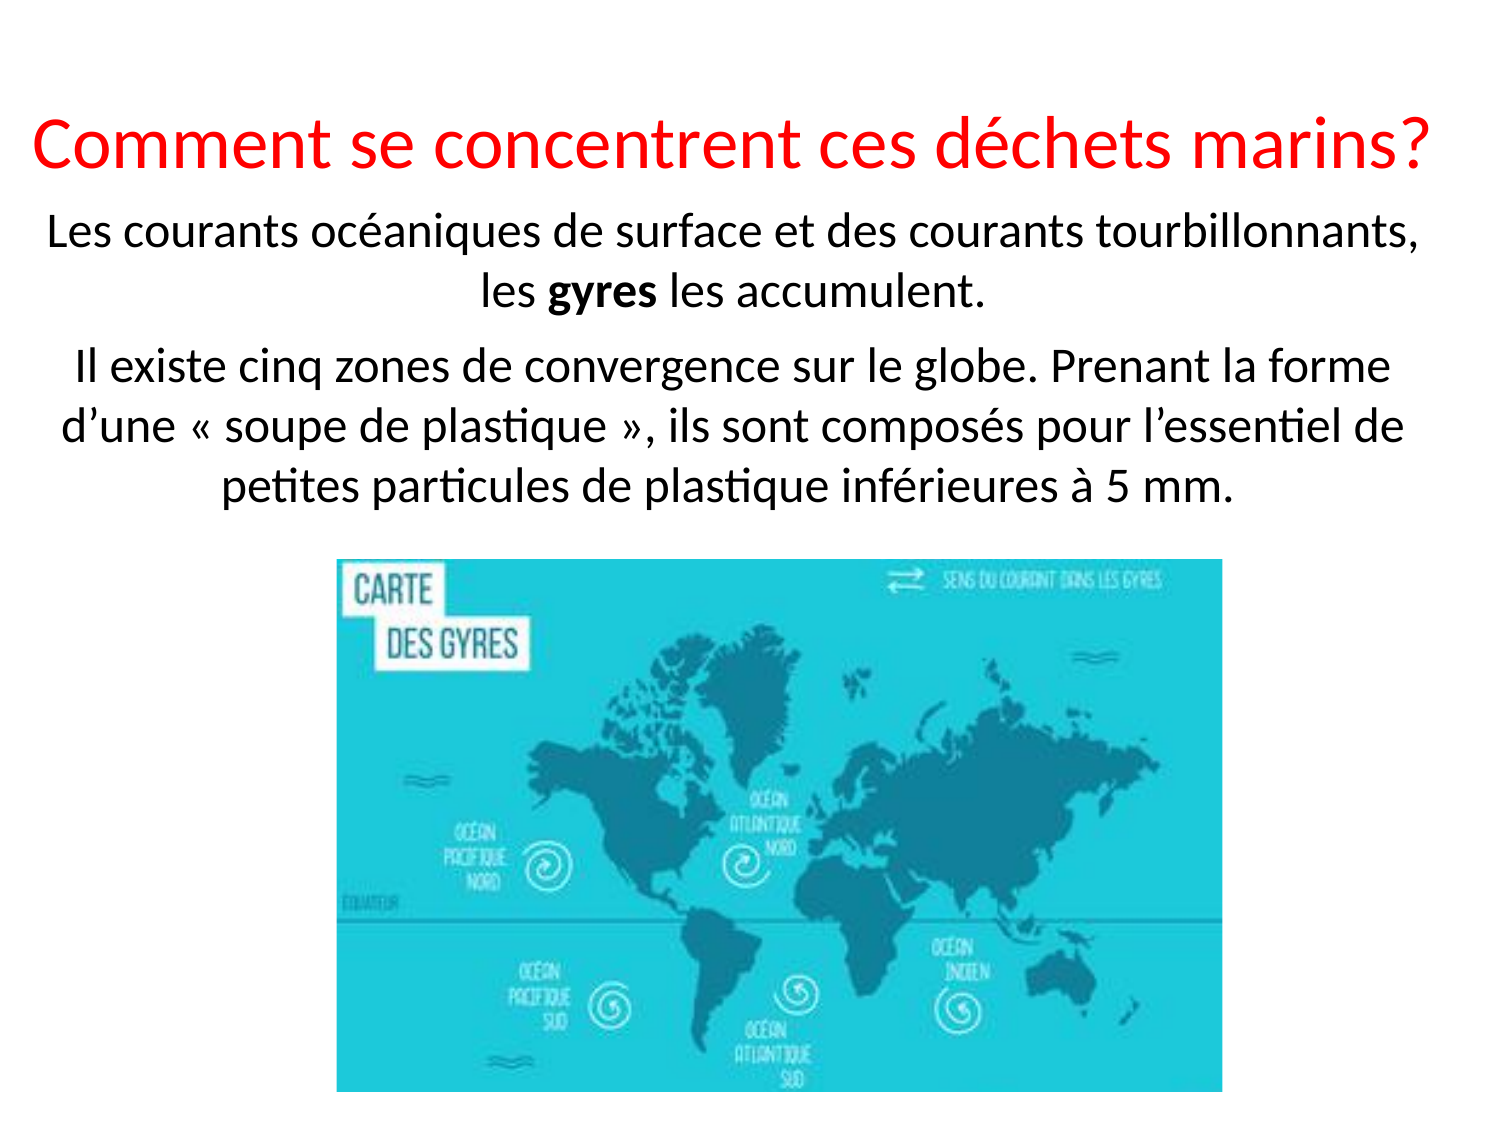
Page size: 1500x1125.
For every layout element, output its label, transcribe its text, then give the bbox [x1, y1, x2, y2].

picture [336, 559, 1223, 1092]
text_box Comment se concentrent ces déchets marins? Les courants océaniques de surface et des courants tourbillonnants, les gyres les accumulent. Il existe cinq zones de convergence sur le globe. Prenant la forme d’une « soupe de plastique », ils sont composés pour l’essentiel de petites particules de plastique inférieures à 5 mm. [18, 86, 1471, 520]
